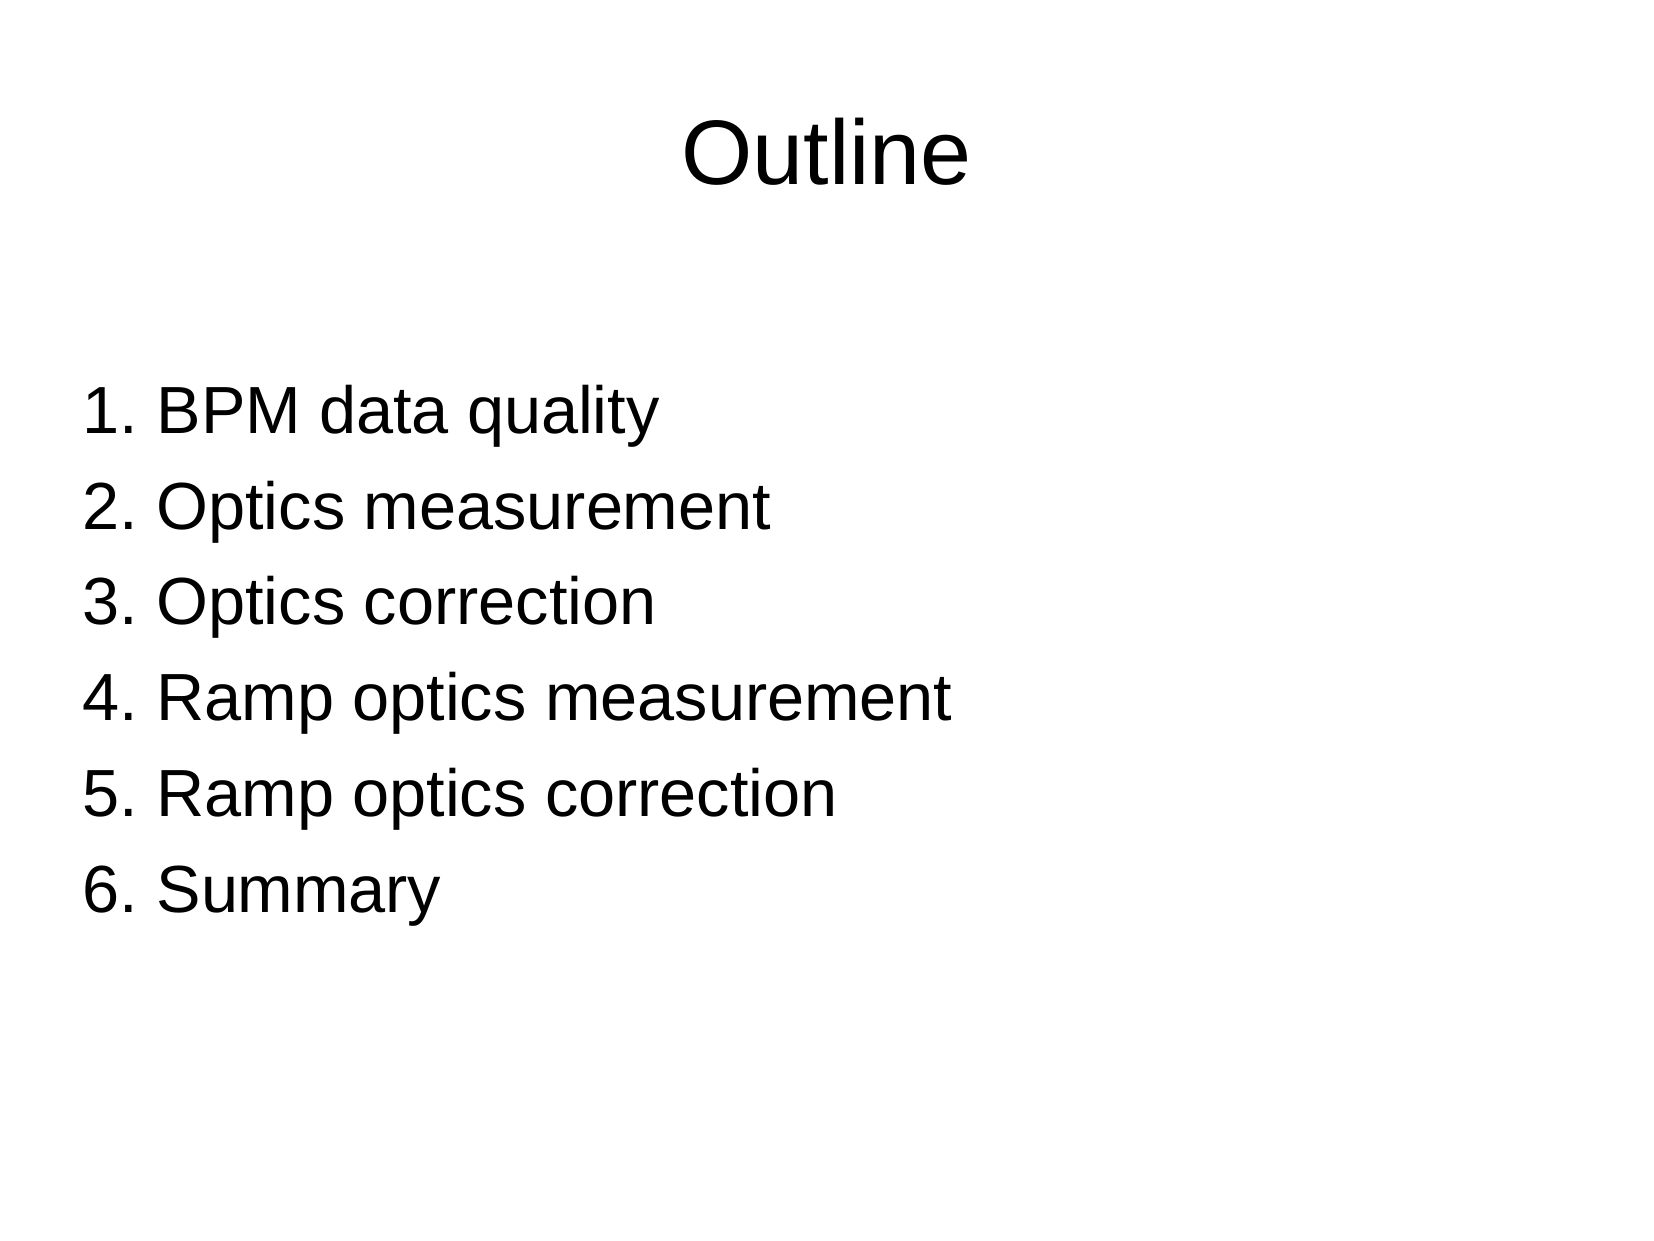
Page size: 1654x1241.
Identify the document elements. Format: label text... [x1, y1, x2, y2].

title Outline [82, 49, 1571, 257]
subtitle 1. BPM data quality 2. Optics measurement 3. Optics correction 4. Ramp optics measurement 5. Ramp optics correction 6. Summary [82, 290, 1538, 1010]
